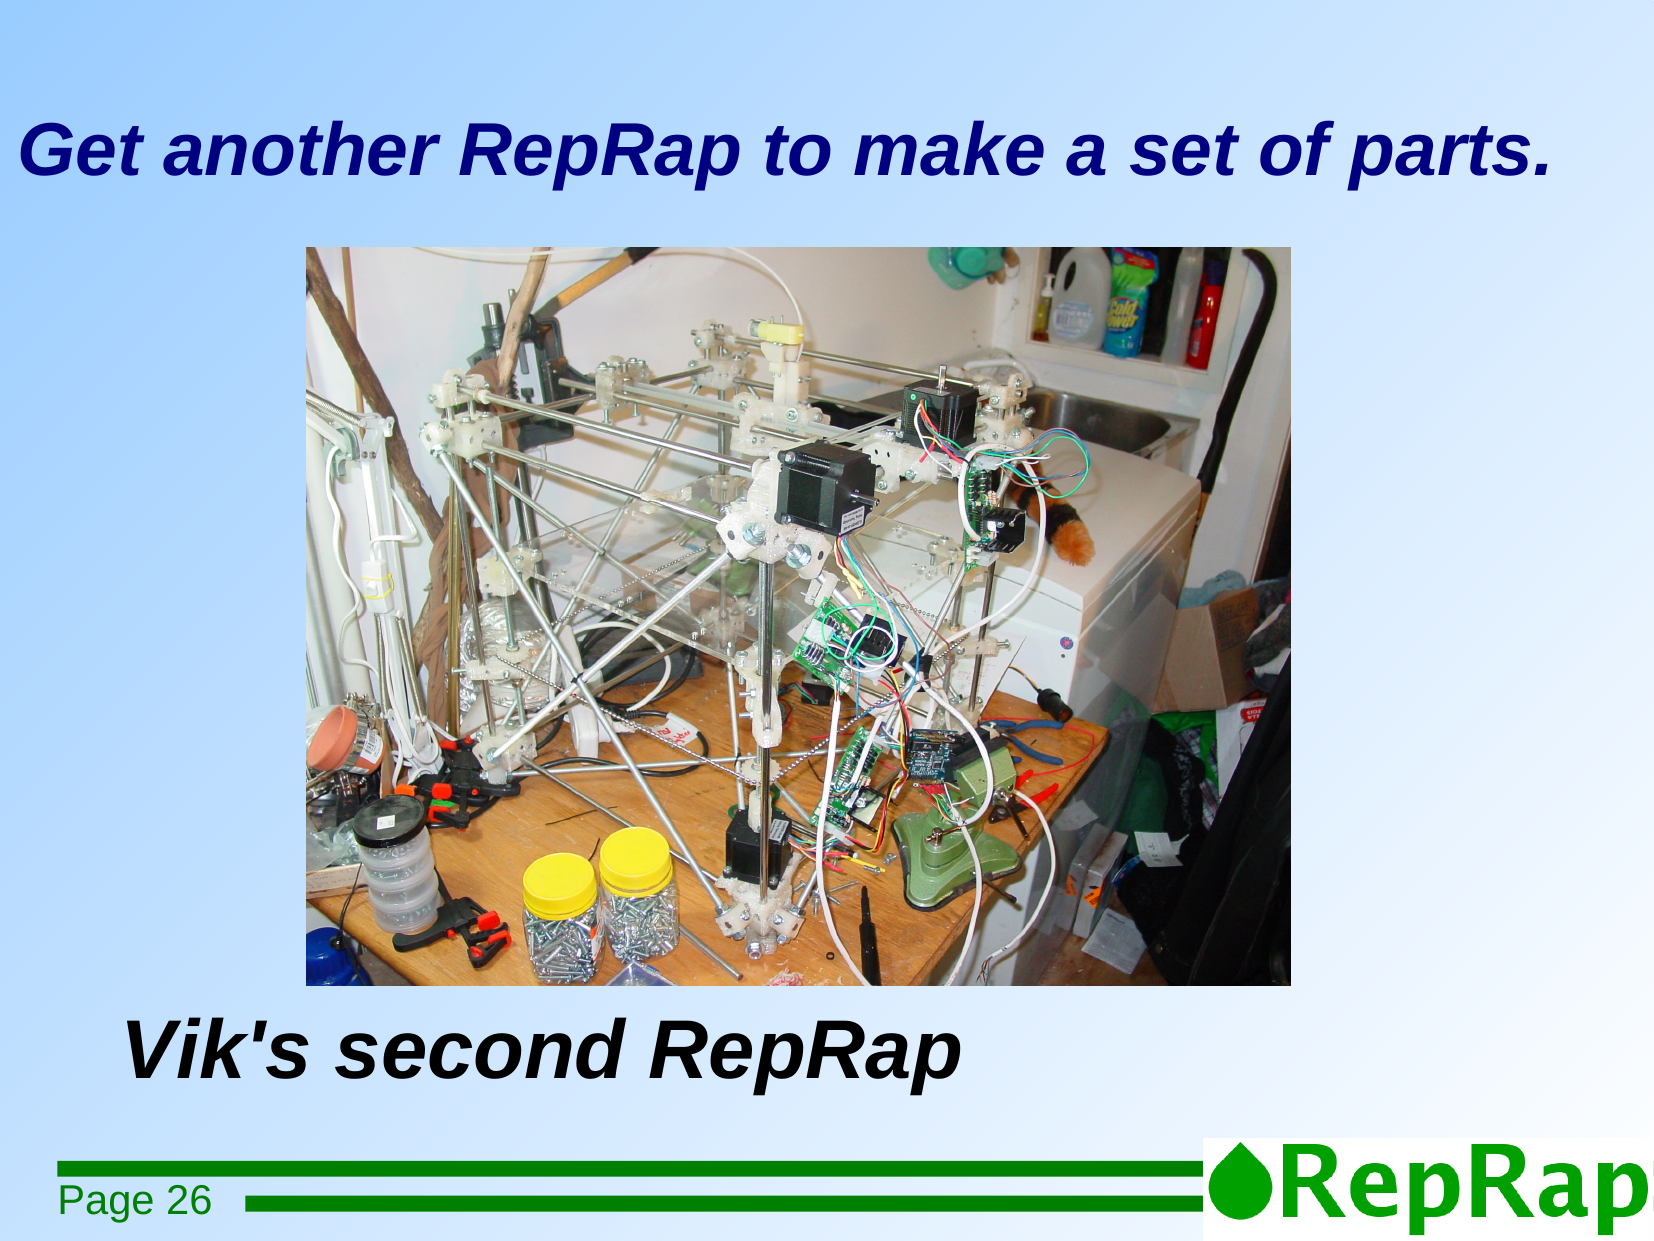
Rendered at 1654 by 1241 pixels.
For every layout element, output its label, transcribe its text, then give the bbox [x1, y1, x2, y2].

picture [306, 247, 1291, 986]
picture [1203, 1138, 1654, 1241]
text_box Vik's second RepRap [120, 931, 1634, 1169]
title Get another RepRap to make a set of parts. [17, 46, 1654, 254]
